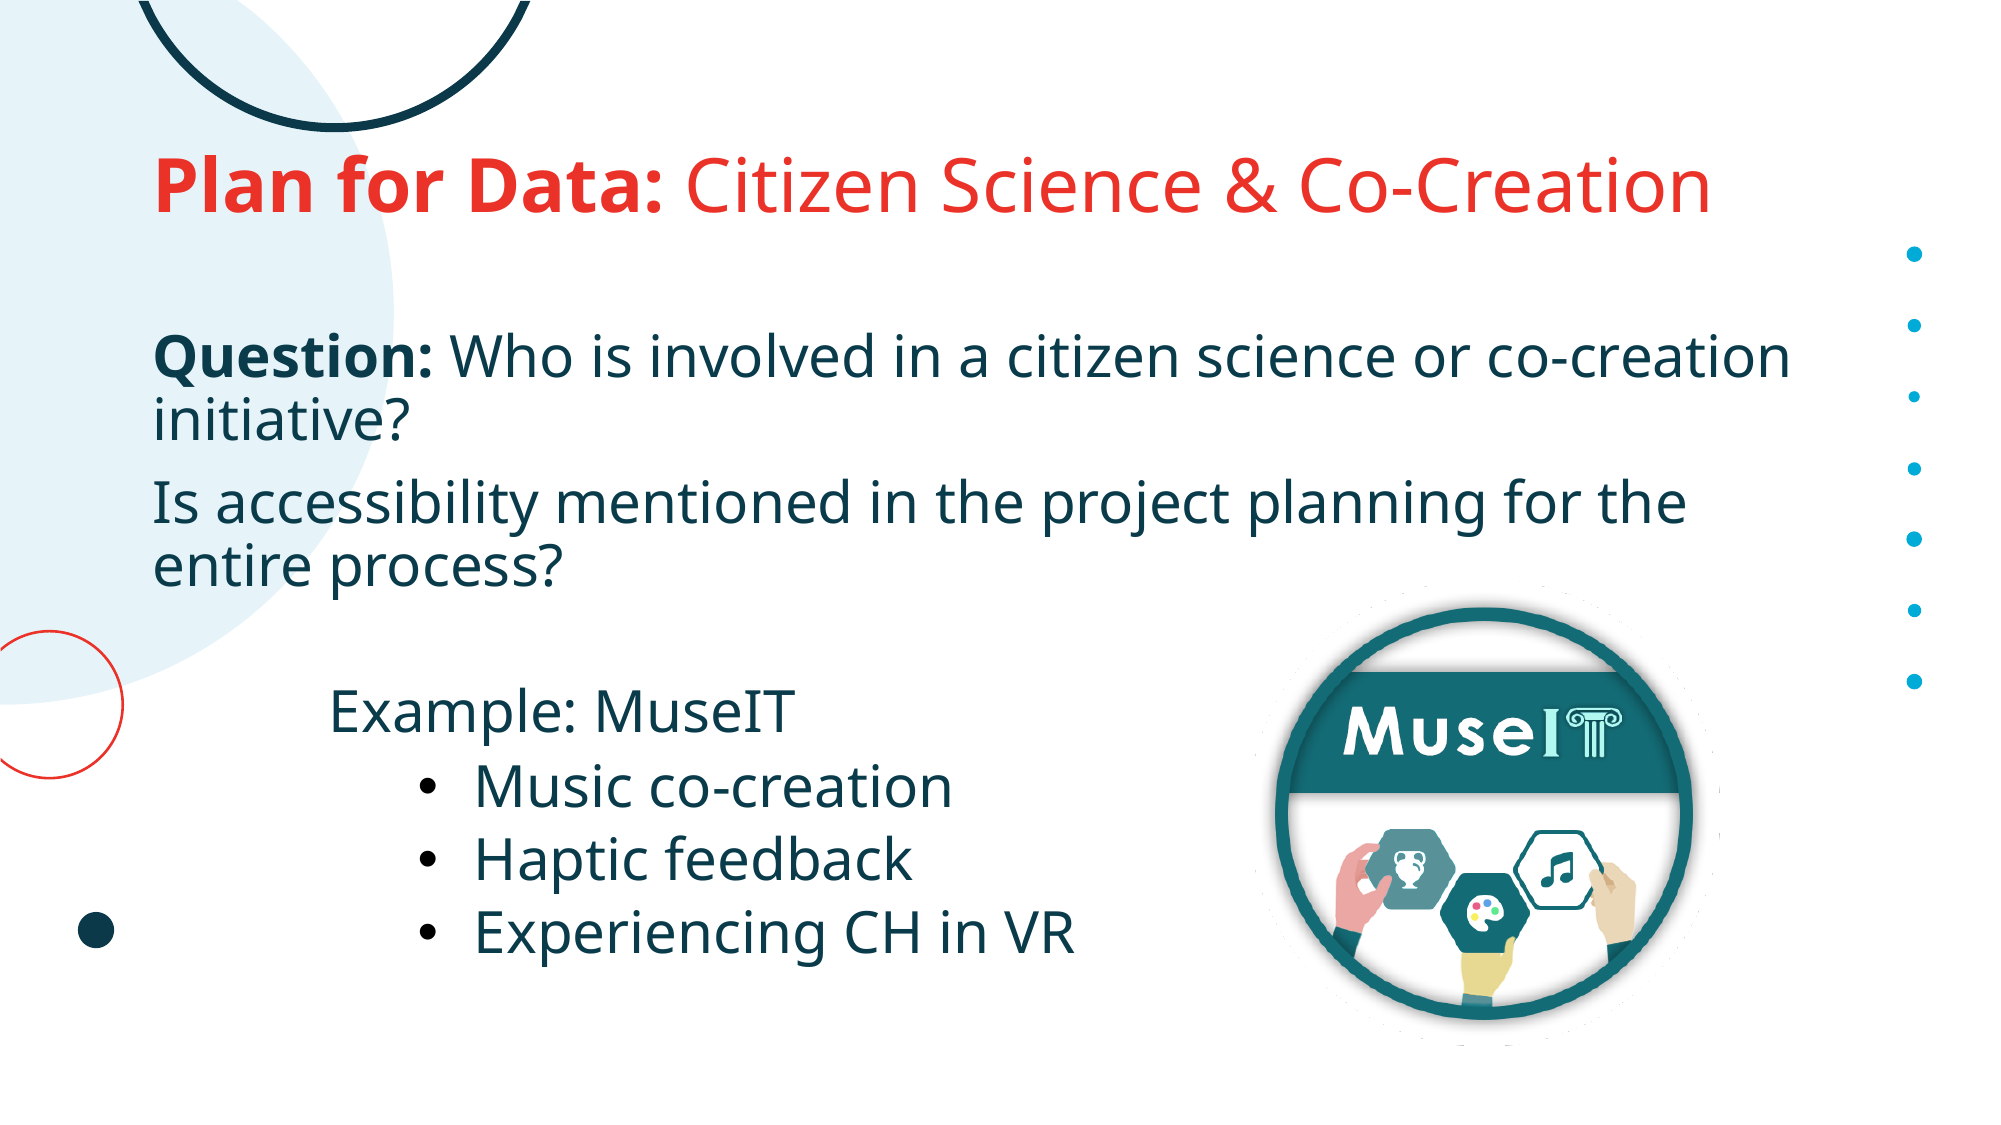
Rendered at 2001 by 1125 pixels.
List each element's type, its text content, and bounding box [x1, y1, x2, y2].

list Question: Who is involved in a citizen science or co-creation initiative? Is accessibility mentioned in the project planning for the entire process? Example: MuseIT Music co-creation Haptic feedback Experiencing CH in VR [137, 319, 1863, 1034]
picture [1248, 579, 1720, 1046]
title Plan for Data: Citizen Science & Co-Creation [137, 79, 1863, 298]
